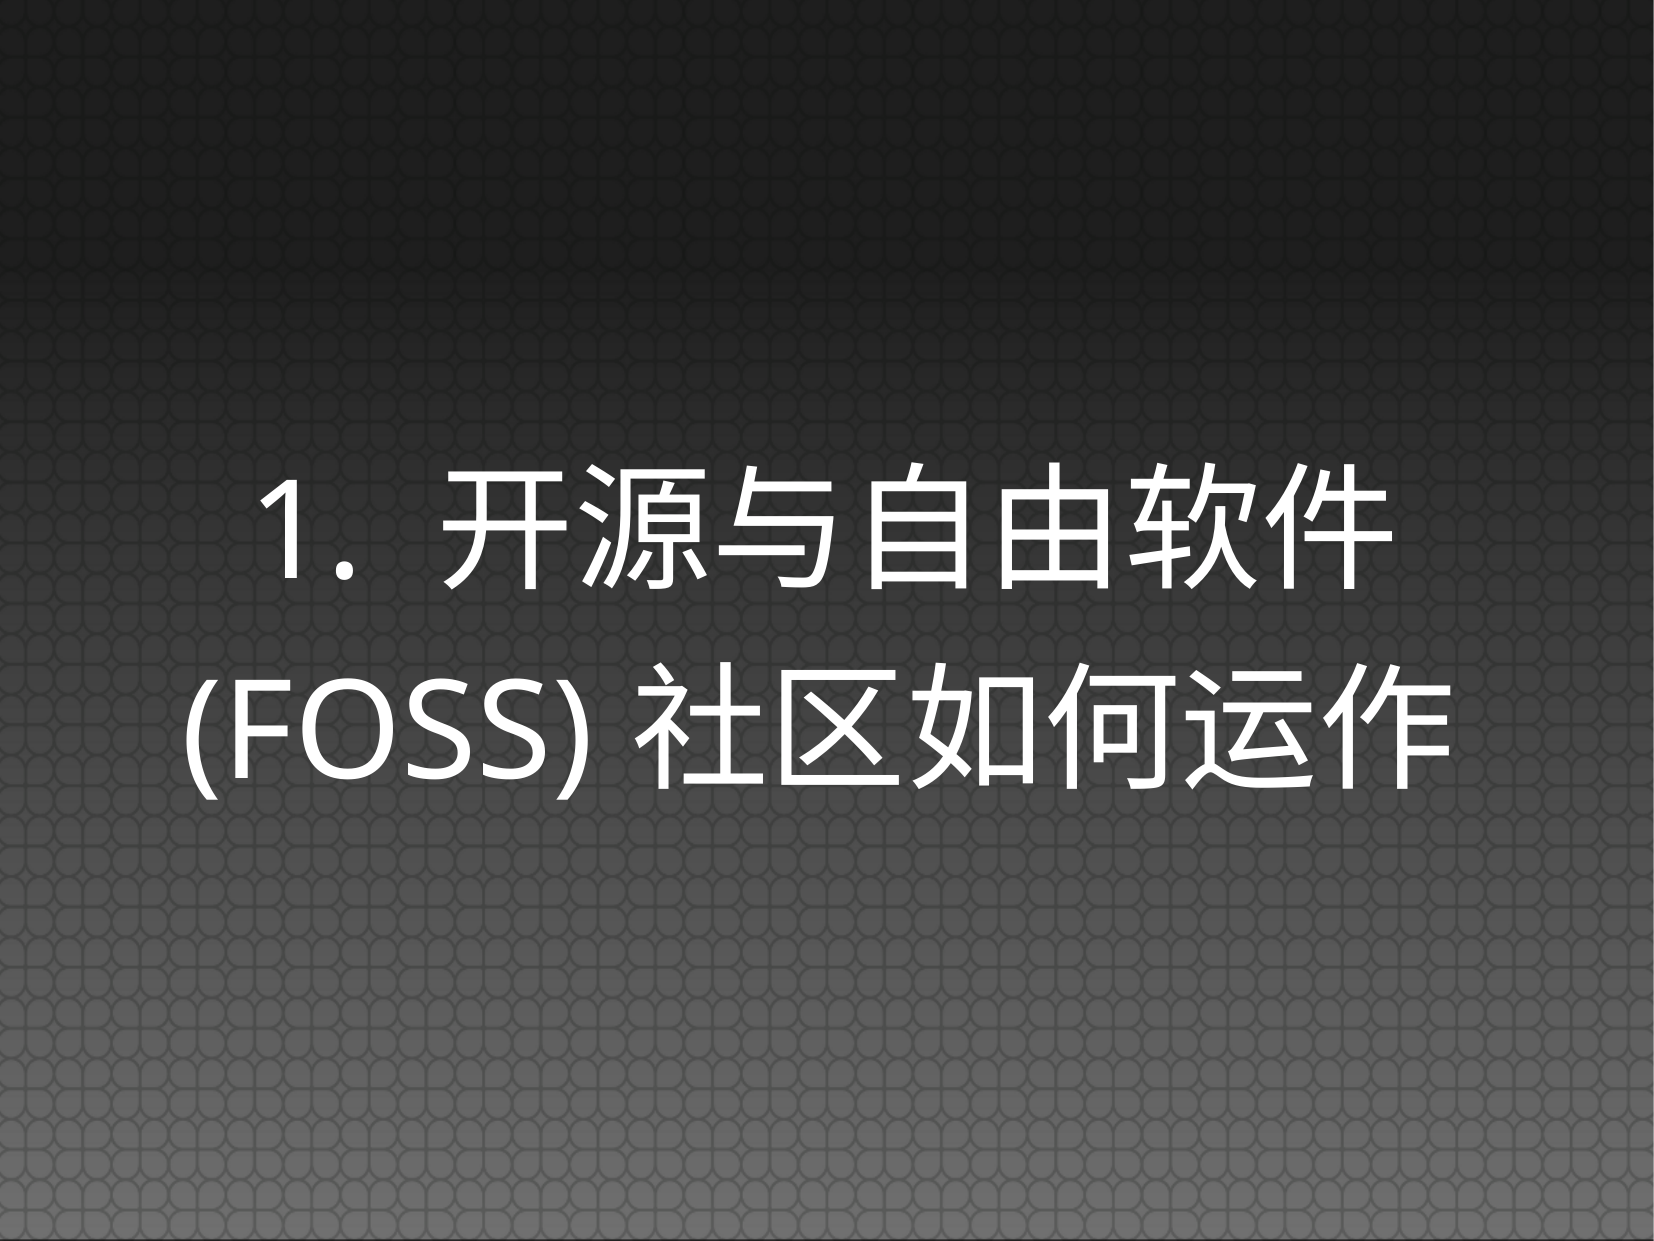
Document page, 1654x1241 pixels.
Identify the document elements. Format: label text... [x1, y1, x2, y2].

picture [0, 0, 1654, 1241]
title 1. 开源与自由软件(FOSS)社区如何运作 [75, 415, 1564, 823]
